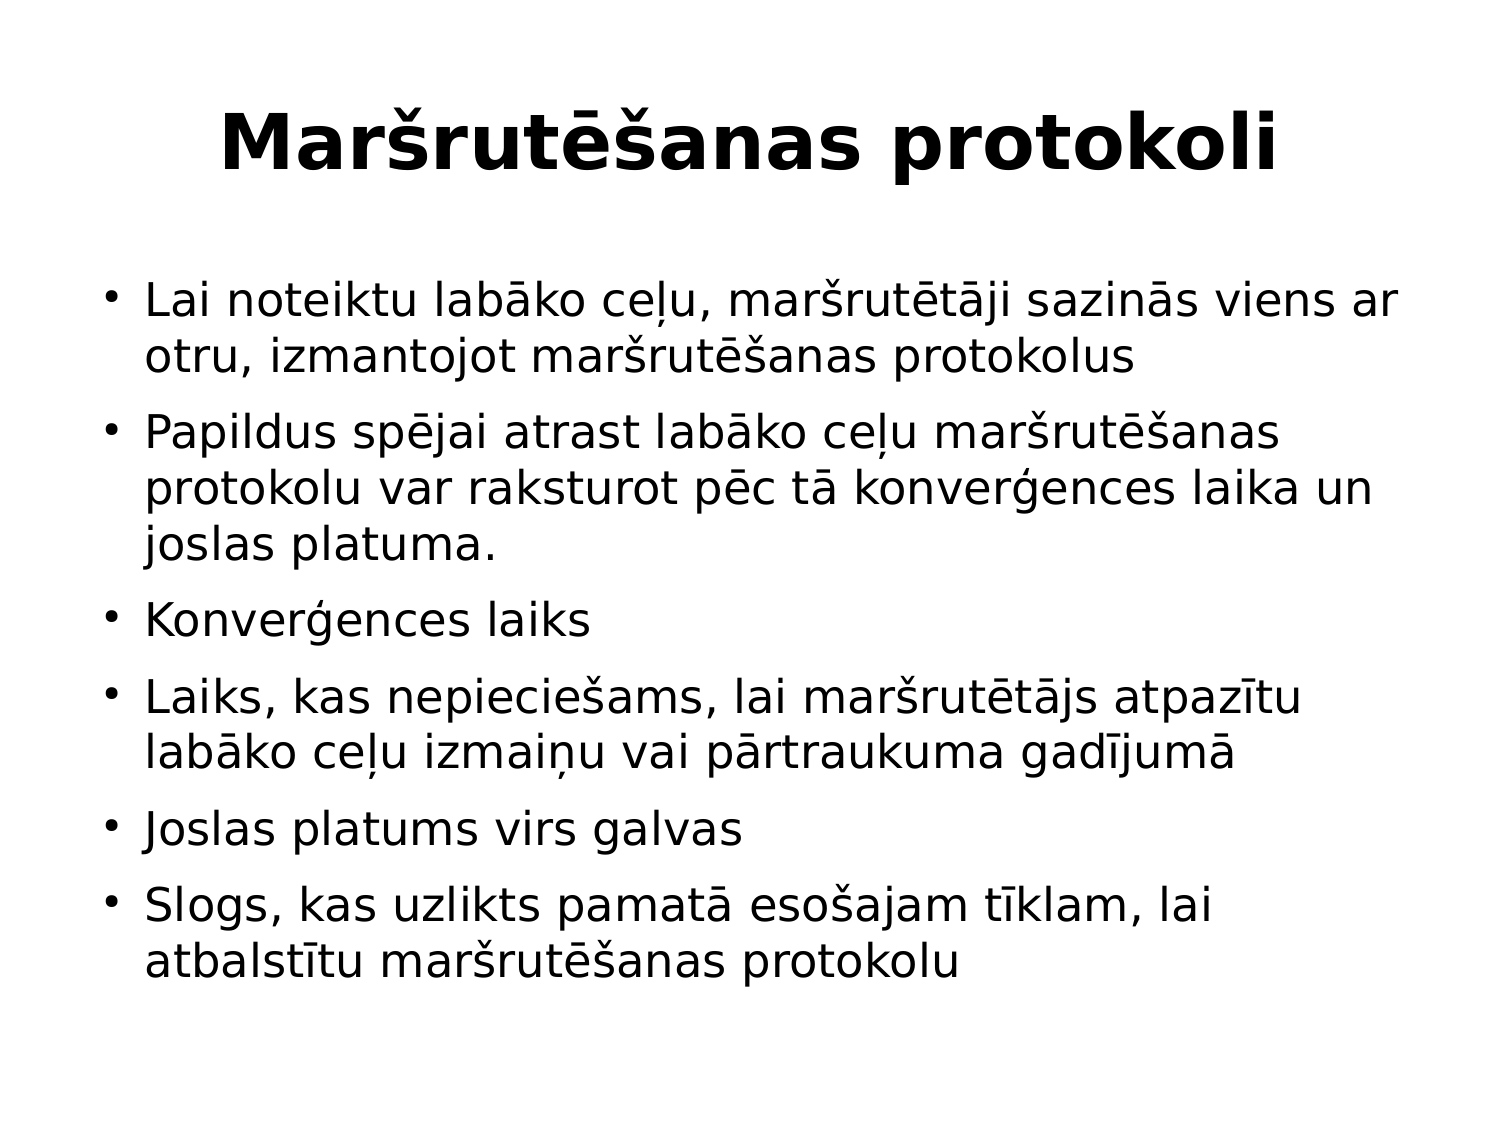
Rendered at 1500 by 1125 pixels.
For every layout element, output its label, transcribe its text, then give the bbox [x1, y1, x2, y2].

list Lai noteiktu labāko ceļu, maršrutētāji sazinās viens ar otru, izmantojot maršrutēšanas protokolus Papildus spējai atrast labāko ceļu maršrutēšanas protokolu var raksturot pēc tā konverģences laika un joslas platuma. Konverģences laiks Laiks, kas nepieciešams, lai maršrutētājs atpazītu labāko ceļu izmaiņu vai pārtraukuma gadījumā Joslas platums virs galvas Slogs, kas uzlikts pamatā esošajam tīklam, lai atbalstītu maršrutēšanas protokolu [75, 262, 1426, 1005]
title Maršrutēšanas protokoli [75, 45, 1426, 233]
